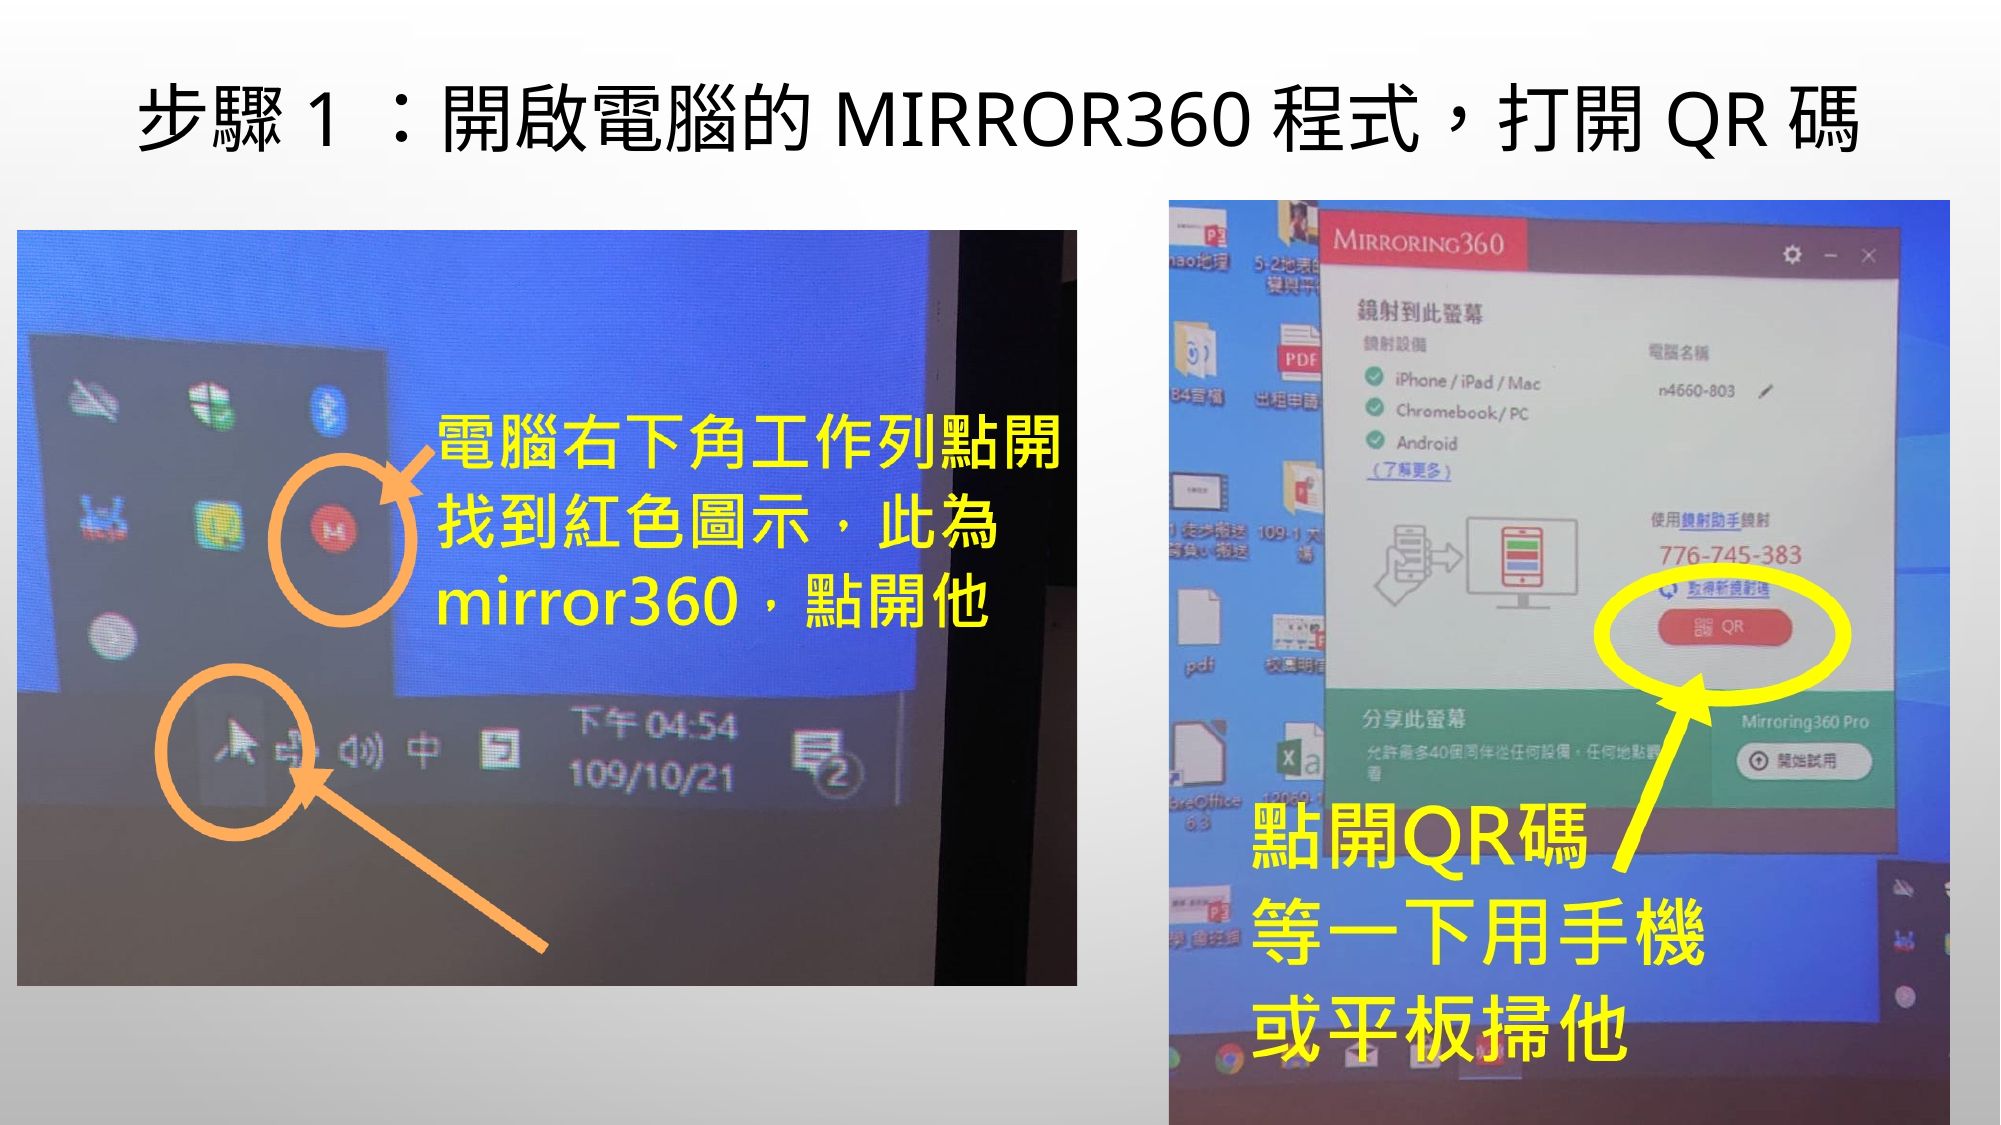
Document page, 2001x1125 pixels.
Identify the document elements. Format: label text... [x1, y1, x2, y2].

picture [17, 230, 1078, 986]
picture [1168, 200, 1951, 1125]
title 步驟1：開啟電腦的mirror360程式，打開QR碼 [48, 13, 1951, 231]
